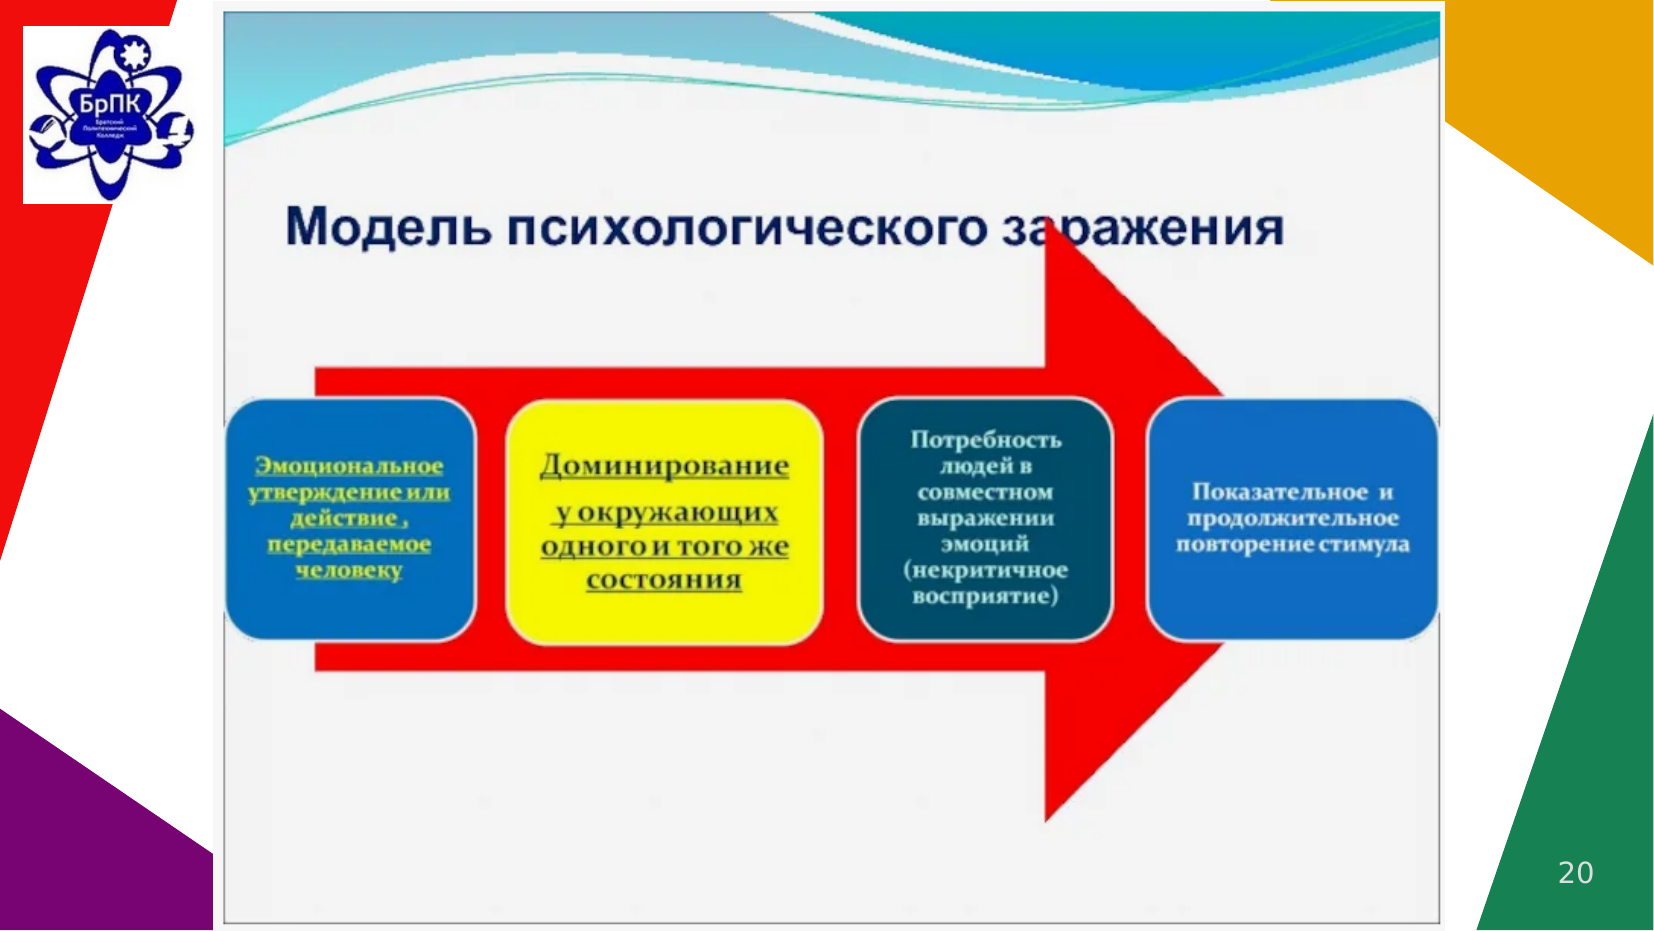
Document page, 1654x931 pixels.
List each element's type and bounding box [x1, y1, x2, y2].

picture [213, 1, 1445, 931]
picture [23, 26, 200, 204]
